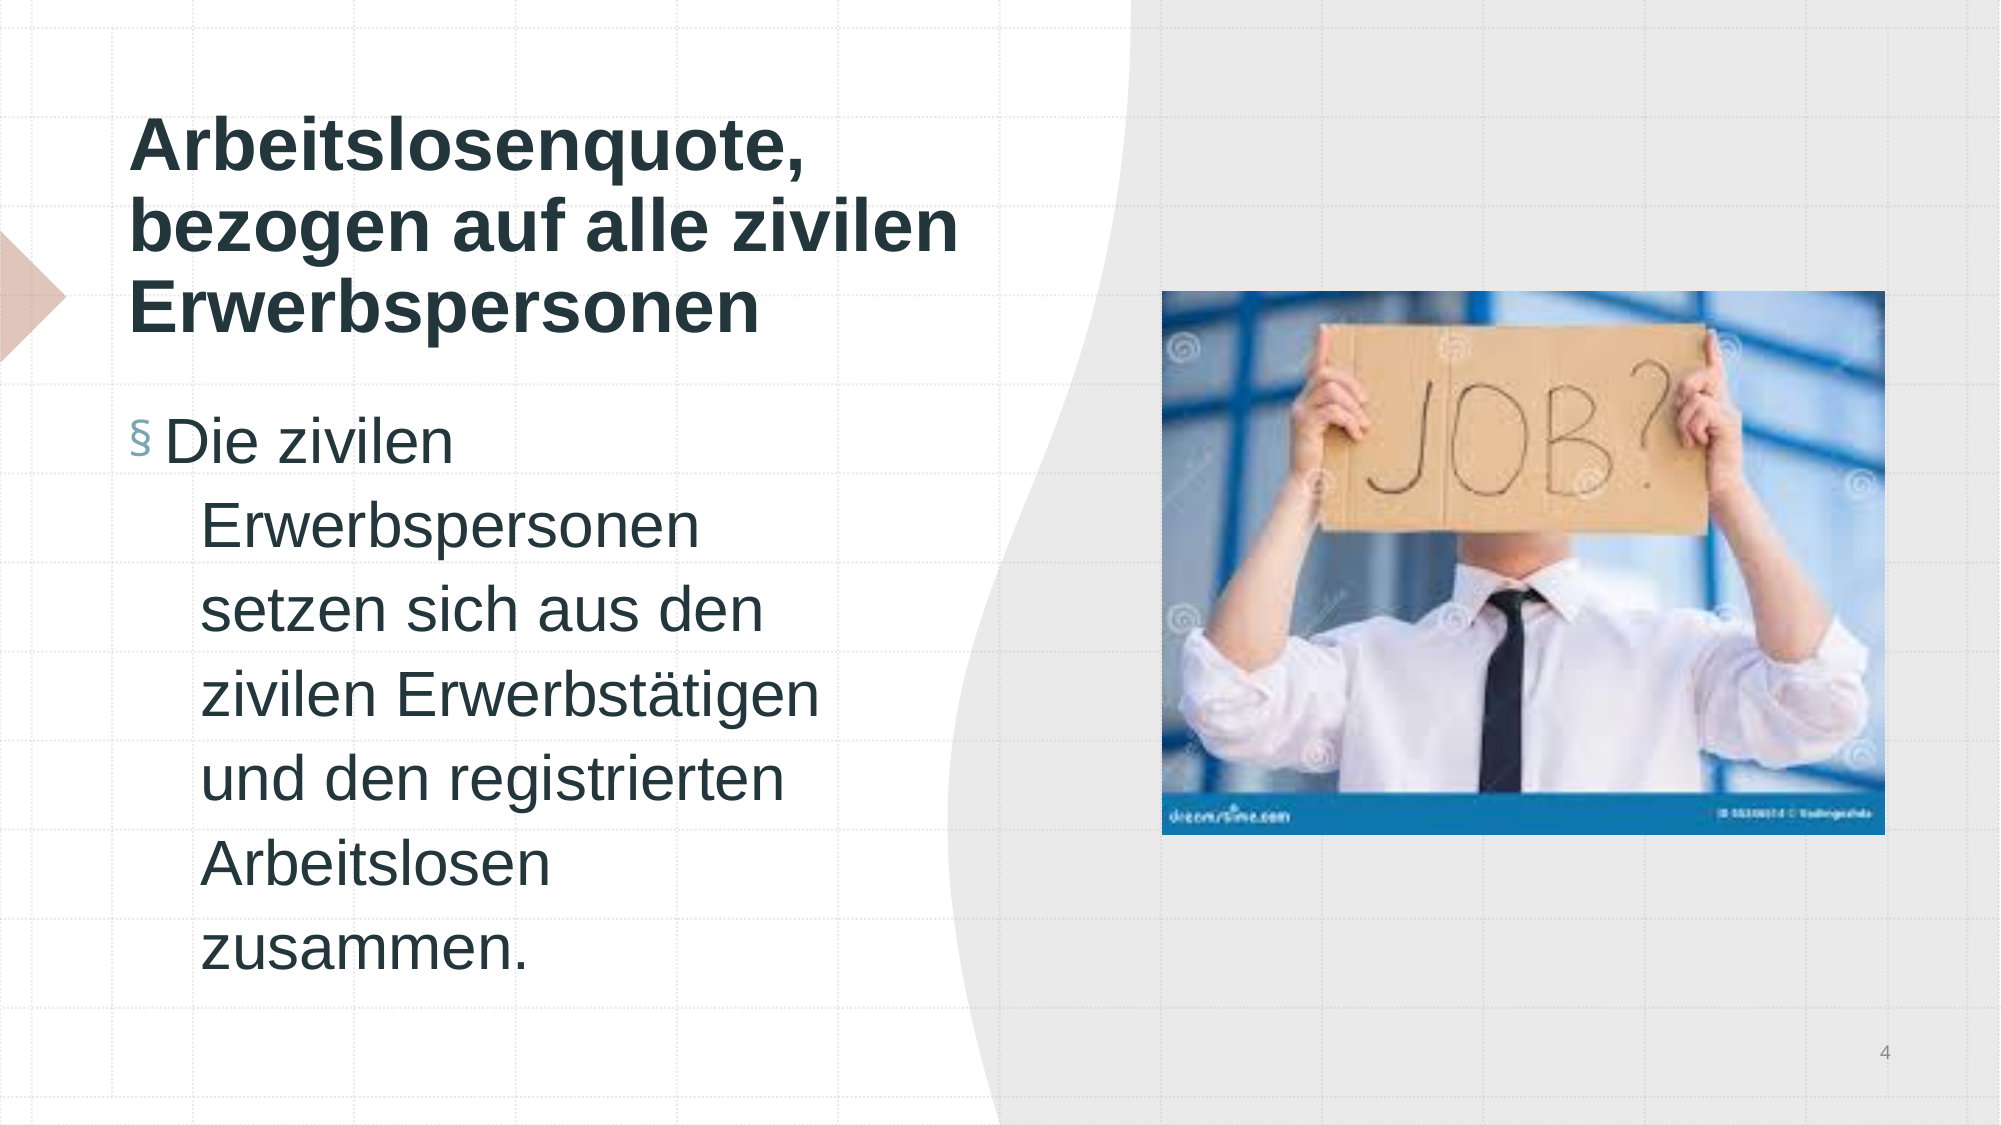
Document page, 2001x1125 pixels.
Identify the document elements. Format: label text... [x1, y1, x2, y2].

text_box [0, 0, 2000, 1125]
list Die zivilen Erwerbspersonen setzen sich aus den zivilen Erwerbstätigen und den registrierten Arbeitslosen zusammen. [113, 383, 840, 1006]
picture [1162, 291, 1885, 835]
title Arbeitslosenquote, bezogen auf alle zivilen Erwerbspersonen [113, 30, 1060, 356]
